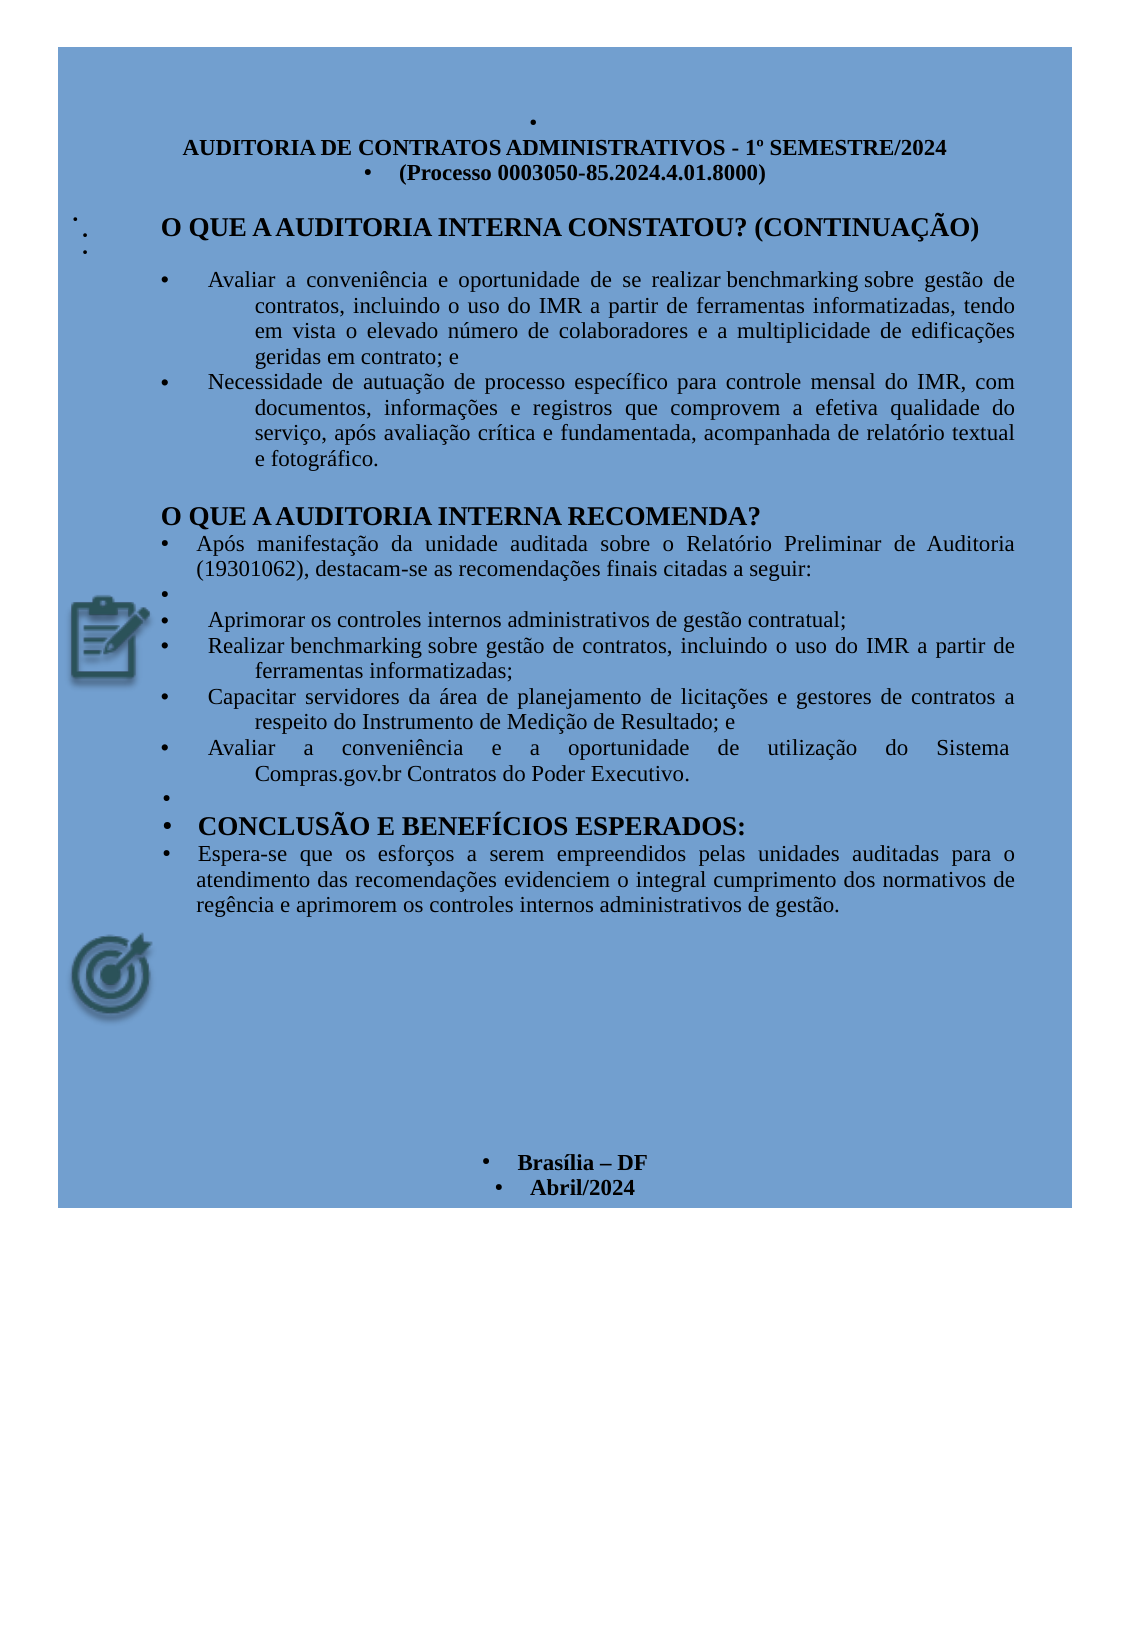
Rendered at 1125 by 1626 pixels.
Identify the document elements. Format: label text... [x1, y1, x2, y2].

picture [53, 921, 172, 1040]
table_cell O QUE A AUDITORIA INTERNA CONSTATOU? (CONTINUAÇÃO) Avaliar a conveniência e oportunidade de se realizar benchmarking sobre gestão de contratos, incluindo o uso do IMR a partir de ferramentas informatizadas, tendo em vista o elevado número de colaboradores e a multiplicidade de edificações geridas em contrato; e Necessidade de autuação de processo específico para controle mensal do IMR, com documentos, informações e registros que comprovem a efetiva qualidade do serviço, após avaliação crítica e fundamentada, acompanhada de relatório textual e fotográfico. O QUE A AUDITORIA INTERNA RECOMENDA? Após manifestação da unidade auditada sobre o Relatório Preliminar de Auditoria (19301062), destacam-se as recomendações finais citadas a seguir: Aprimorar os controles internos administrativos de gestão contratual; Realizar benchmarking sobre gestão de contratos, incluindo o uso do IMR a partir de ferramentas informatizadas; Capacitar servidores da área de planejamento de licitações e gestores de contratos a respeito do Instrumento de Medição de Resultado; e Avaliar a conveniência e a oportunidade de utilização do Sistema Compras.gov.br Contratos do Poder Executivo. CONCLUSÃO E BENEFÍCIOS ESPERADOS: Espera-se que os esforços a serem empreendidos pelas unidades auditadas para o atendimento das recomendações evidenciem o integral cumprimento dos normativos de regência e aprimorem os controles internos administrativos de gestão. [146, 205, 1031, 1142]
table_header [58, 47, 1072, 104]
table_cell AUDITORIA DE CONTRATOS ADMINISTRATIVOS - 1º SEMESTRE/2024 (Processo 0003050-85.2024.4.01.8000) [58, 104, 1072, 205]
table_cell [58, 205, 146, 585]
table_cell Brasília – DF Abril/2024 [58, 1142, 1072, 1208]
picture [47, 585, 166, 704]
table_cell [1031, 205, 1072, 1142]
table_cell [58, 704, 146, 921]
table_cell [58, 1040, 146, 1142]
